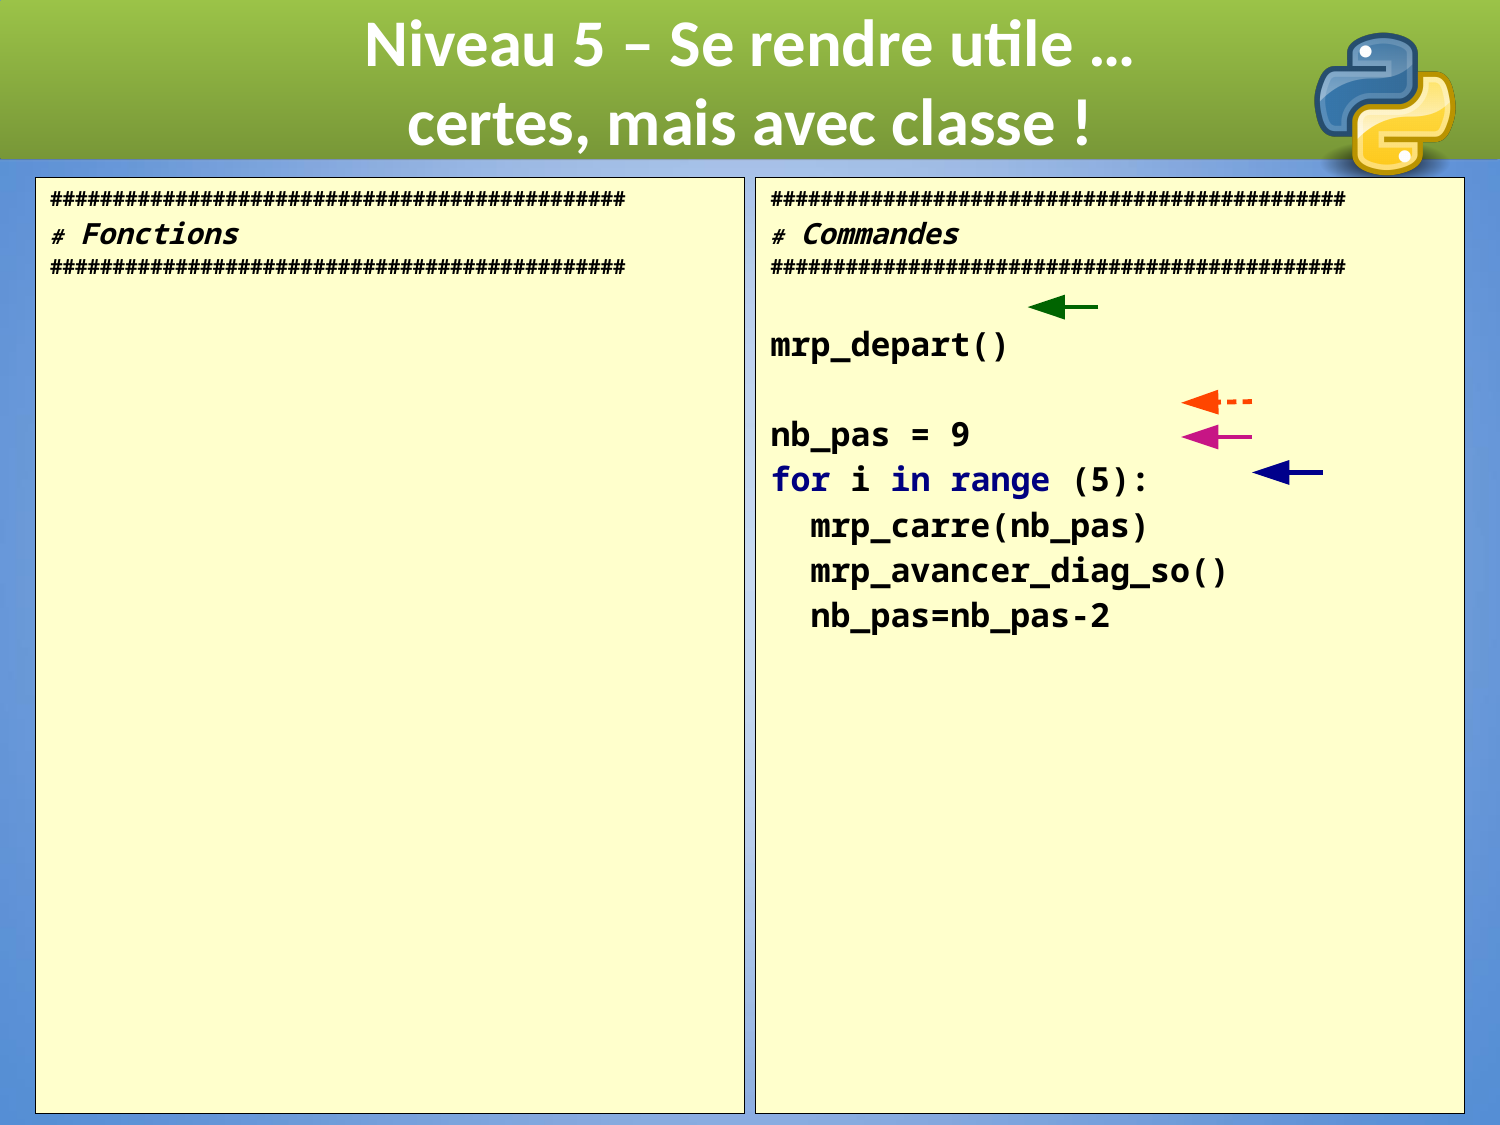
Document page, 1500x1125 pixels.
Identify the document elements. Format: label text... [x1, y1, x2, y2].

picture [0, 29, 1500, 1125]
text_box Niveau 5 – Se rendre utile … certes, mais avec classe ! [0, 0, 1500, 159]
text_box ############################################## # Fonctions ############################################## [35, 177, 745, 1114]
text_box ############################################## # Commandes ############################################## mrp_depart() nb_pas = 9 for i in range (5): mrp_carre(nb_pas) mrp_avancer_diag_so() nb_pas=nb_pas-2 [755, 177, 1465, 1114]
